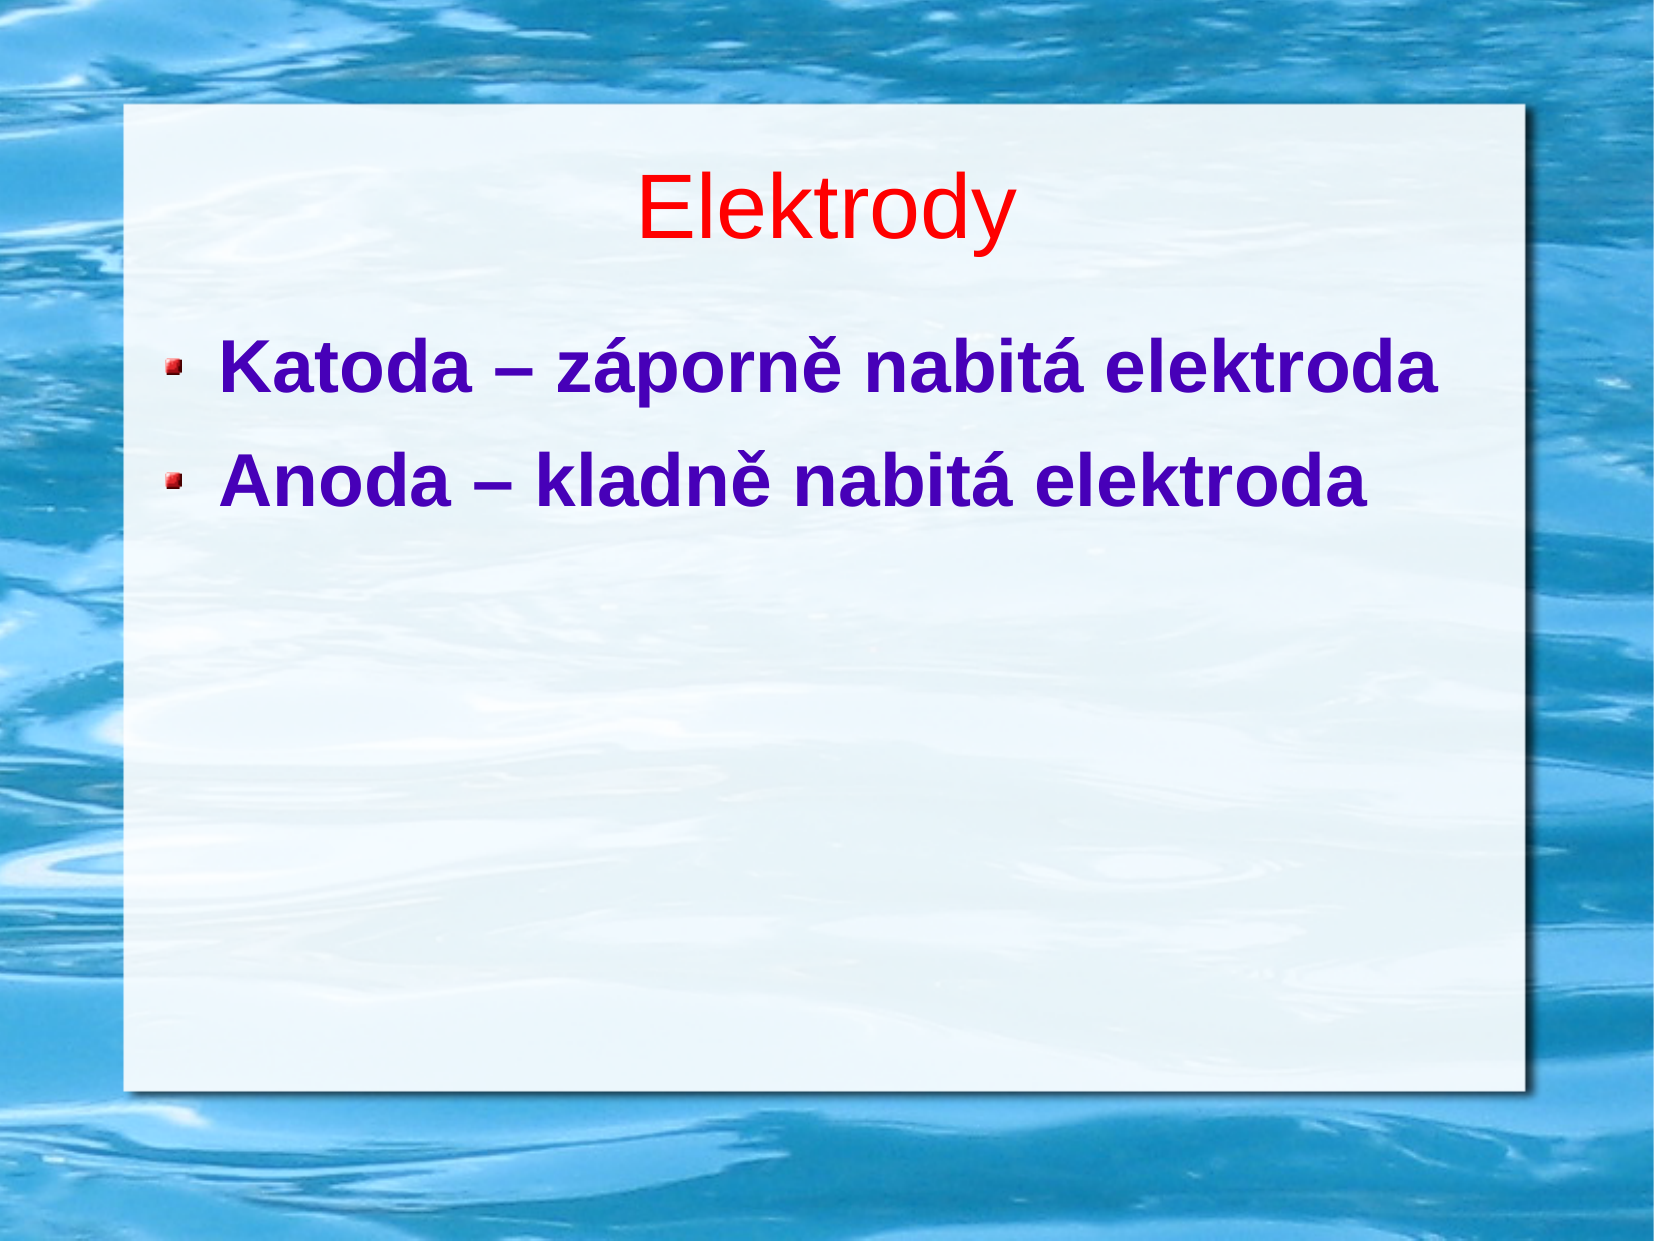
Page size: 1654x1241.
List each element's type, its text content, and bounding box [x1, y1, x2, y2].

list Katoda – záporně nabitá elektroda Anoda – kladně nabitá elektroda [147, 324, 1506, 1045]
picture [0, 0, 1654, 1241]
title Elektrody [147, 118, 1506, 296]
